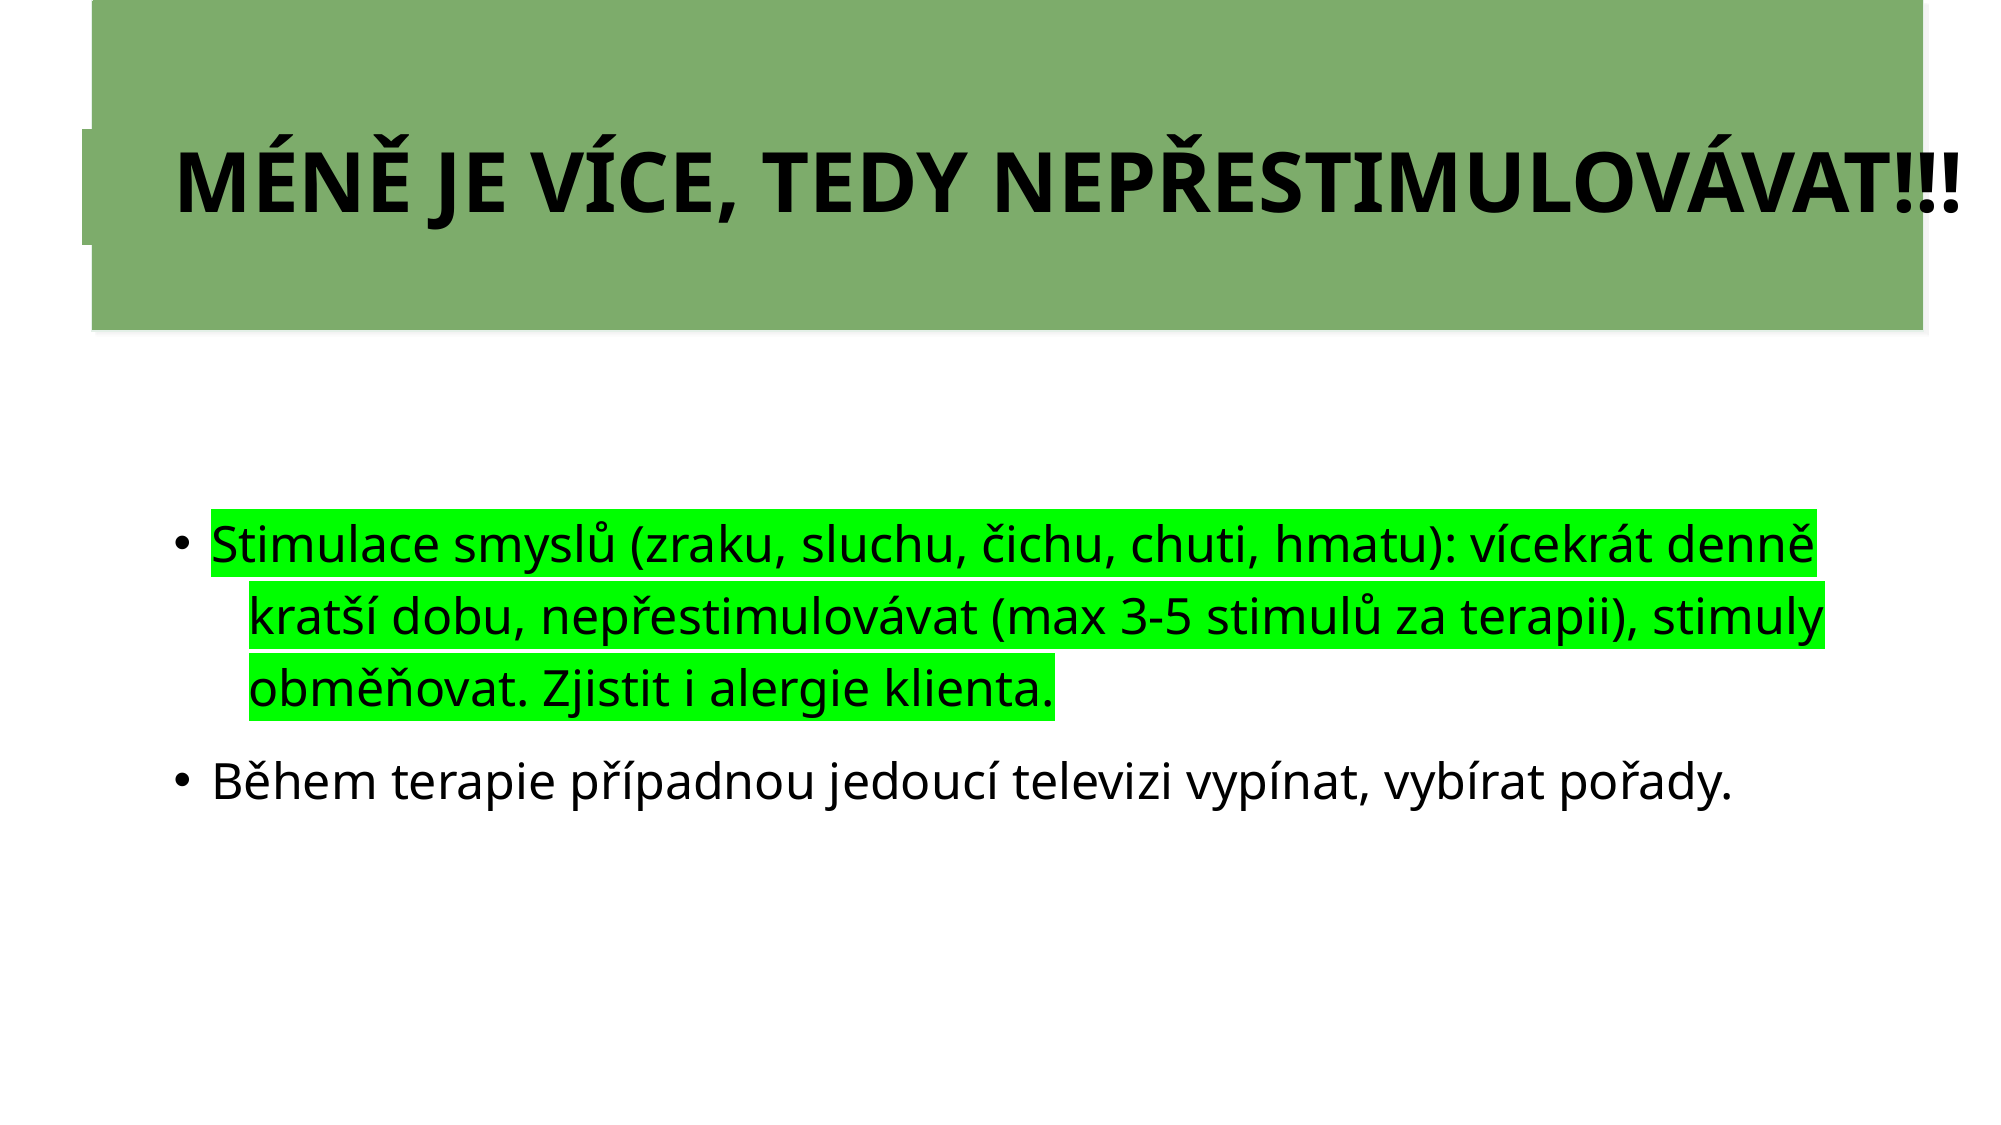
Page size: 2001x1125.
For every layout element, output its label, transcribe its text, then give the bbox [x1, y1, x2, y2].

list Stimulace smyslů (zraku, sluchu, čichu, chuti, hmatu): vícekrát denně kratší dobu, nepřestimulovávat (max 3-5 stimulů za terapii), stimuly obměňovat. Zjistit i alergie klienta. Během terapie případnou jedoucí televizi vypínat, vybírat pořady. [158, 492, 1880, 929]
title MÉNĚ JE VÍCE, TEDY NEPŘESTIMULOVÁVAT!!! [158, 90, 2000, 282]
